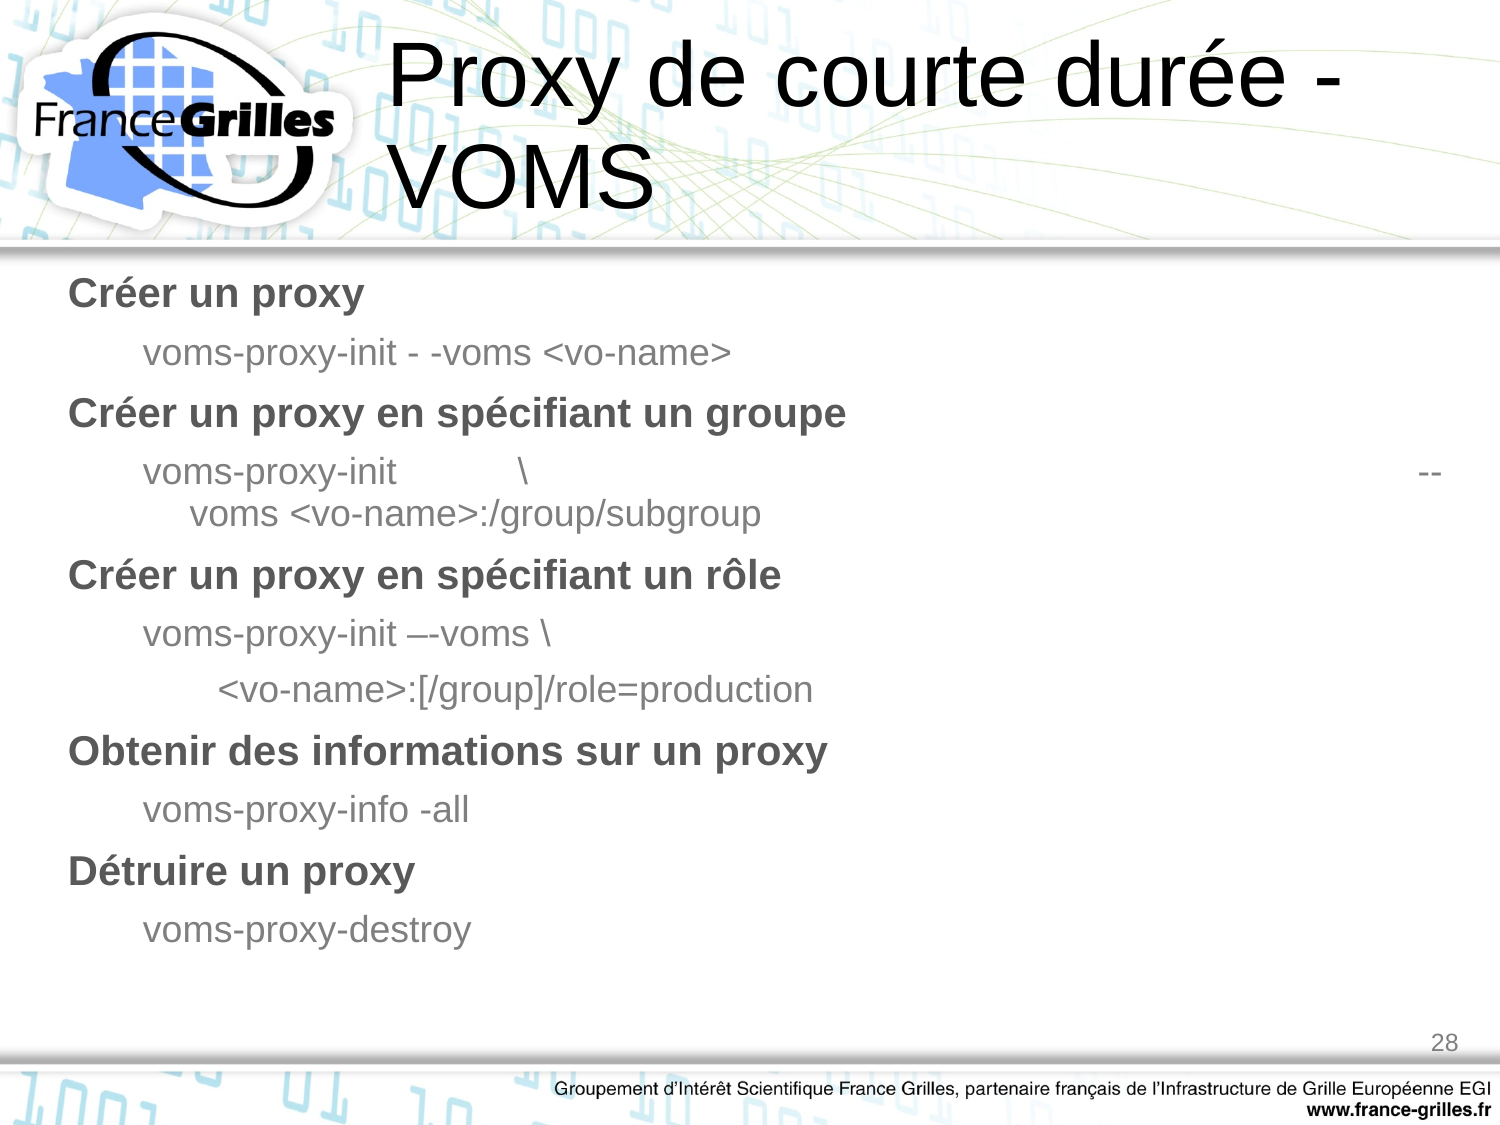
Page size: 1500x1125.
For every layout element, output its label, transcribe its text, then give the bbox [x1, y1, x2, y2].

picture [0, 0, 1500, 1125]
title Proxy de courte durée - VOMS [372, 4, 1459, 248]
list Créer un proxy voms-proxy-init - -voms <vo-name> Créer un proxy en spécifiant un groupe voms-proxy-init \ --voms <vo-name>:/group/subgroup Créer un proxy en spécifiant un rôle voms-proxy-init –-voms \ <vo-name>:[/group]/role=production Obtenir des informations sur un proxy voms-proxy-info -all Détruire un proxy voms-proxy-destroy [53, 262, 1459, 1027]
